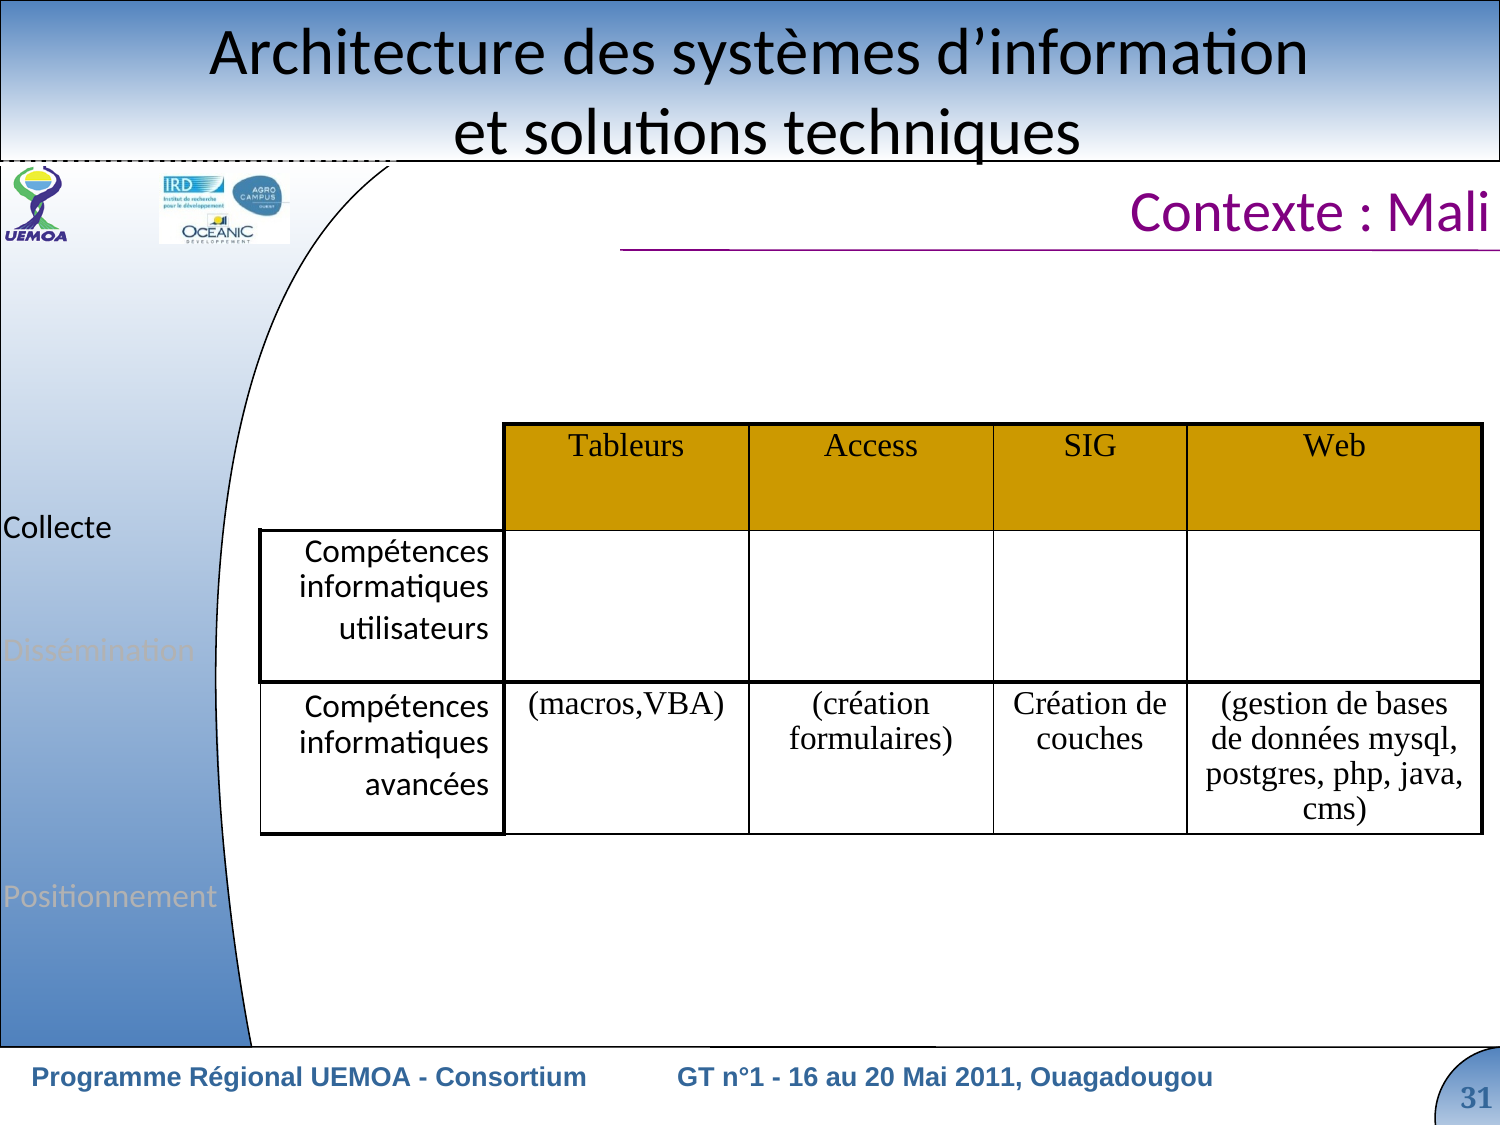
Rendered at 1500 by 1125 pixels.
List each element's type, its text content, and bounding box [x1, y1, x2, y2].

table_cell (macros,VBA) [506, 684, 748, 833]
table_cell (gestion de bases de données mysql, postgres, php, java, cms) [1188, 684, 1480, 833]
table_header SIG [994, 426, 1186, 530]
table_cell [1188, 531, 1480, 680]
picture [0, 166, 73, 244]
text_box Architecture des systèmes d’information et solutions techniques [53, 0, 1483, 161]
table_cell (création formulaires) [750, 684, 993, 833]
table_cell Compétences informatiques utilisateurs [262, 532, 502, 680]
table_header Collecte Dissémination Positionnement [0, 497, 313, 1045]
table_cell [994, 531, 1186, 680]
picture [159, 173, 265, 244]
table_header Access [750, 426, 993, 530]
table_header Web [1188, 426, 1480, 530]
text_box Contexte : Mali [265, 165, 1500, 251]
table_header Tableurs [506, 426, 748, 530]
table_cell [750, 531, 993, 680]
table_header [260, 424, 502, 529]
table_cell Création de couches [994, 684, 1186, 833]
table_cell Compétences informatiques avancées [261, 684, 502, 832]
table_cell [506, 531, 748, 680]
